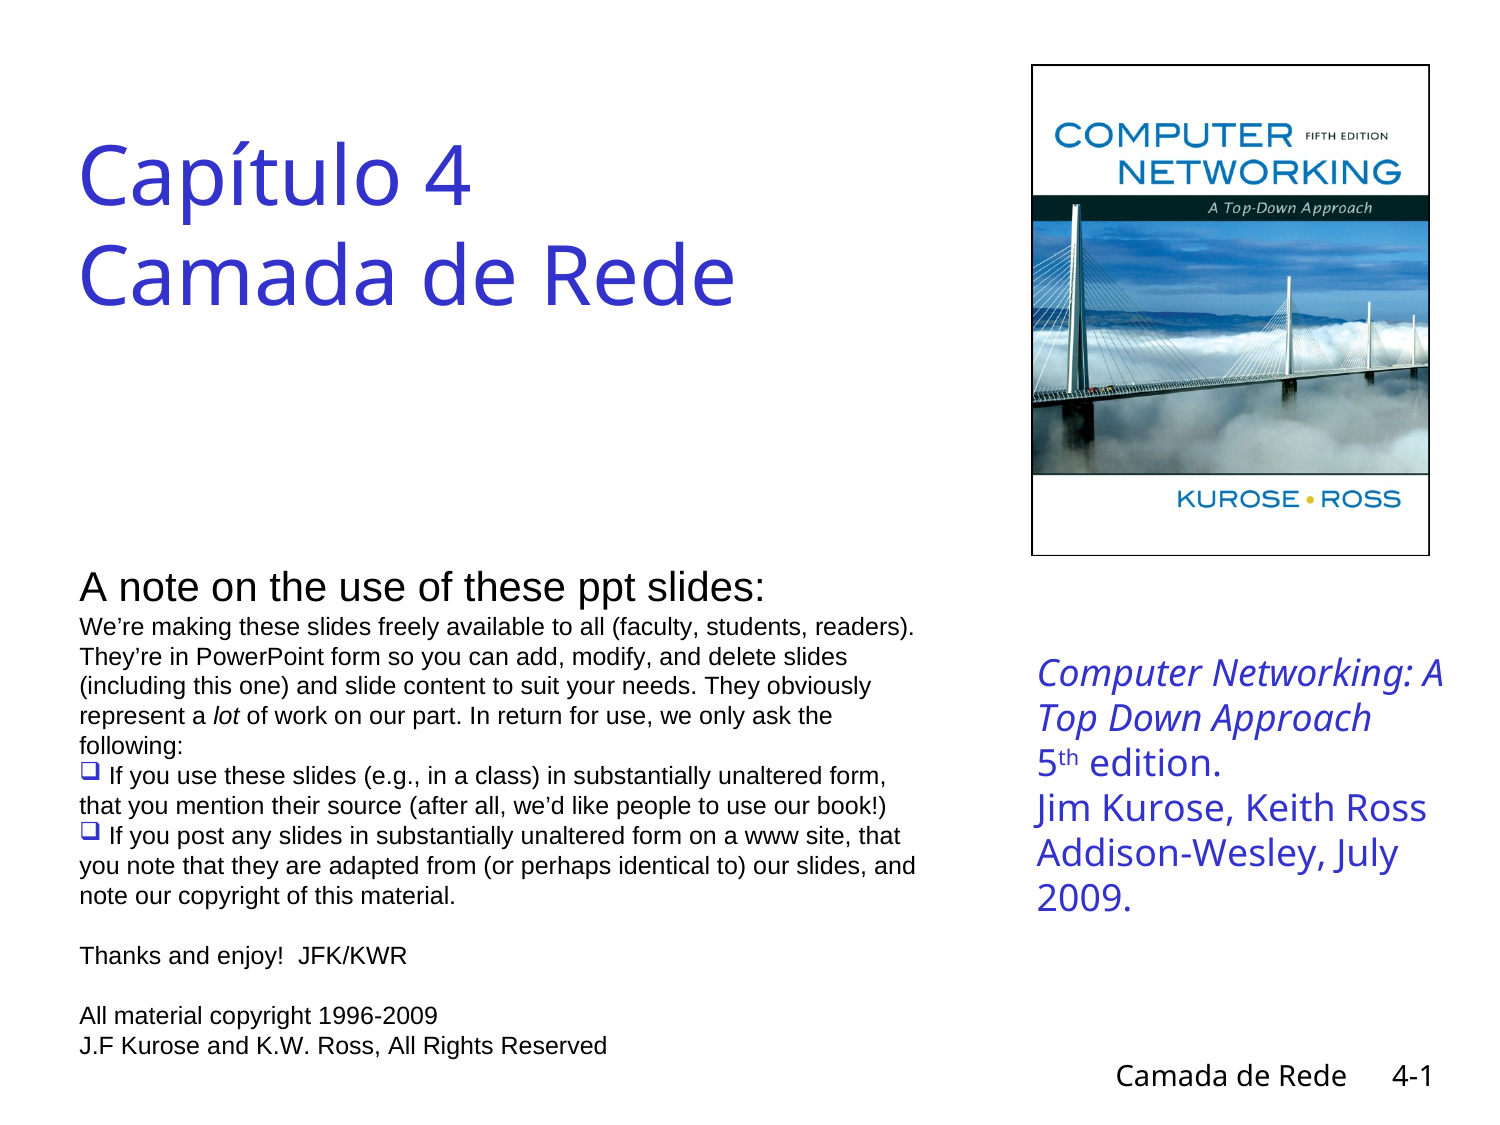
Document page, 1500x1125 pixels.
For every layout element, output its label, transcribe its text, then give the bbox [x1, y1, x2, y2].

text_box Camada de Rede [887, 1050, 1339, 1125]
text_box Computer Networking: A Top Down Approach 5th edition. Jim Kurose, Keith Ross Addison-Wesley, July 2009. [1021, 571, 1470, 1042]
picture [1031, 64, 1430, 556]
text_box Capítulo 4 Camada de Rede [62, 80, 1009, 364]
text_box A note on the use of these ppt slides: We’re making these slides freely available to all (faculty, students, readers). They’re in PowerPoint form so you can add, modify, and delete slides (including this one) and slide content to suit your needs. They obviously represent a lot of work on our part. In return for use, we only ask the following: If you use these slides (e.g., in a class) in substantially unaltered form, that you mention their source (after all, we’d like people to use our book!) If you post any slides in substantially unaltered form on a www site, that you note that they are adapted from (or perhaps identical to) our slides, and note our copyright of this material. Thanks and enjoy! JFK/KWR All material copyright 1996-2009 J.F Kurose and K.W. Ross, All Rights Reserved [64, 552, 947, 1067]
text_box 4-<número> [1339, 1050, 1451, 1125]
